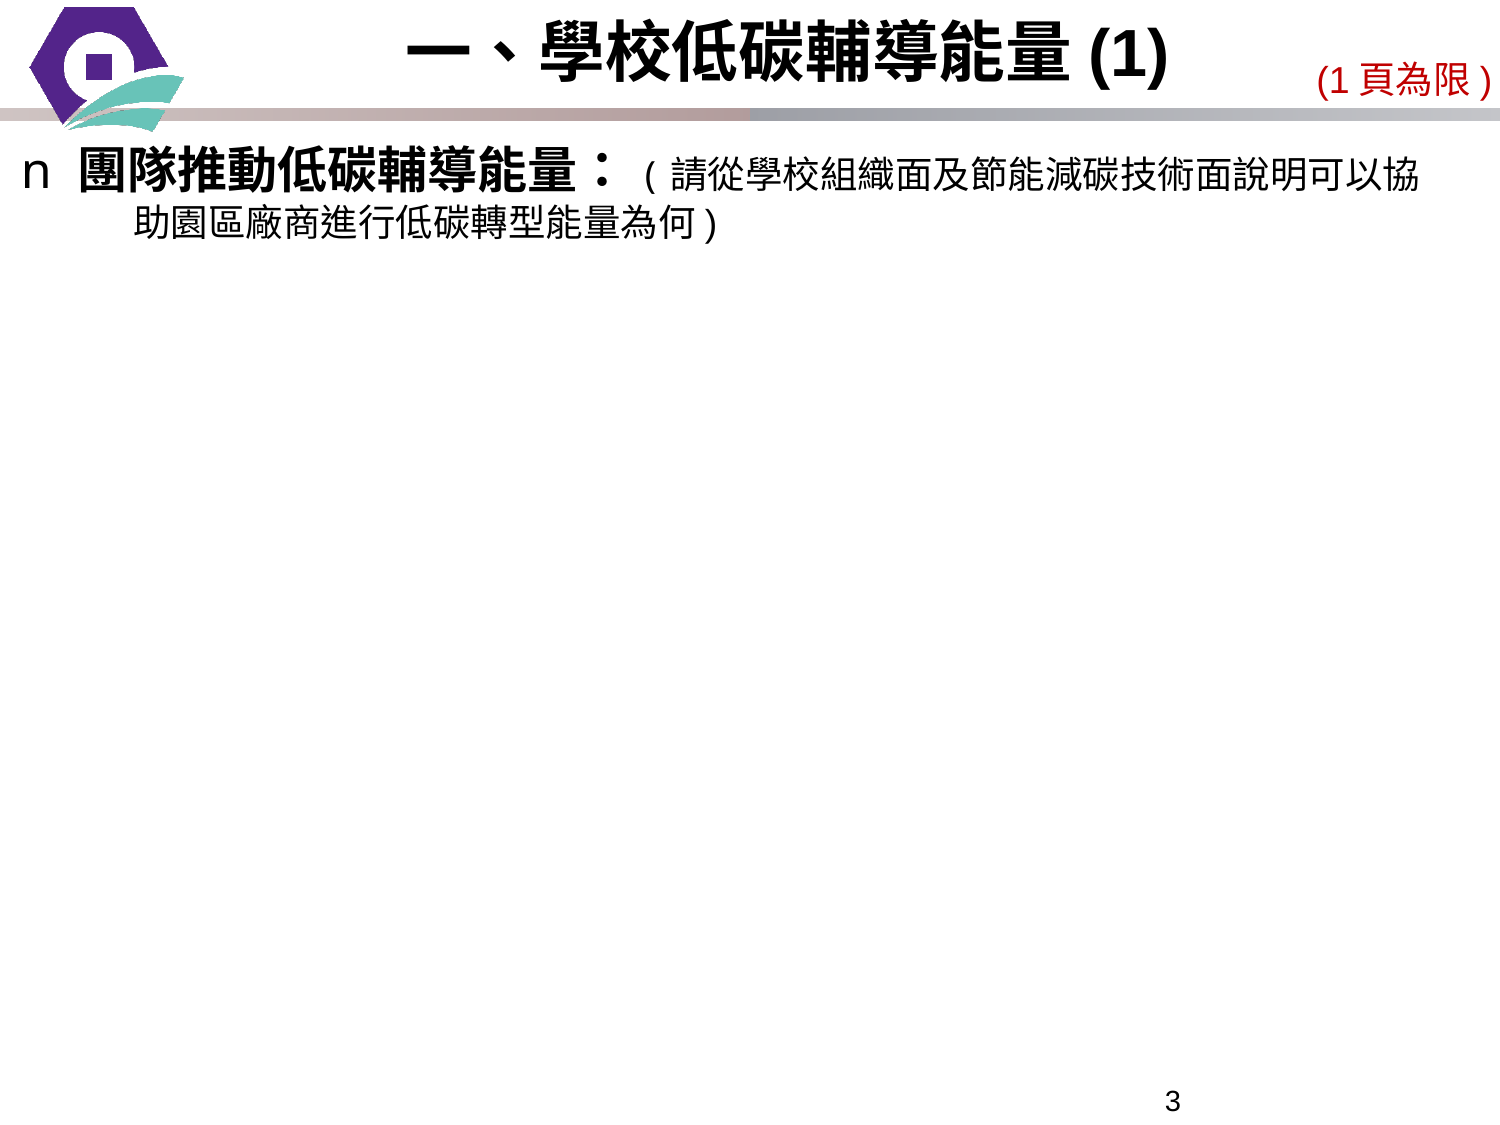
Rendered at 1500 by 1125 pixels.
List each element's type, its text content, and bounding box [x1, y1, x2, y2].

text_box (1頁為限) [1301, 48, 1500, 108]
text_box 團隊推動低碳輔導能量：(請從學校組織面及節能減碳技術面說明可以協助園區廠商進行低碳轉型能量為何) [6, 132, 1459, 252]
text_box 一、學校低碳輔導能量(1) [640, 36, 661, 59]
text_box 一、學校低碳輔導能量(1) [0, 19, 1500, 97]
